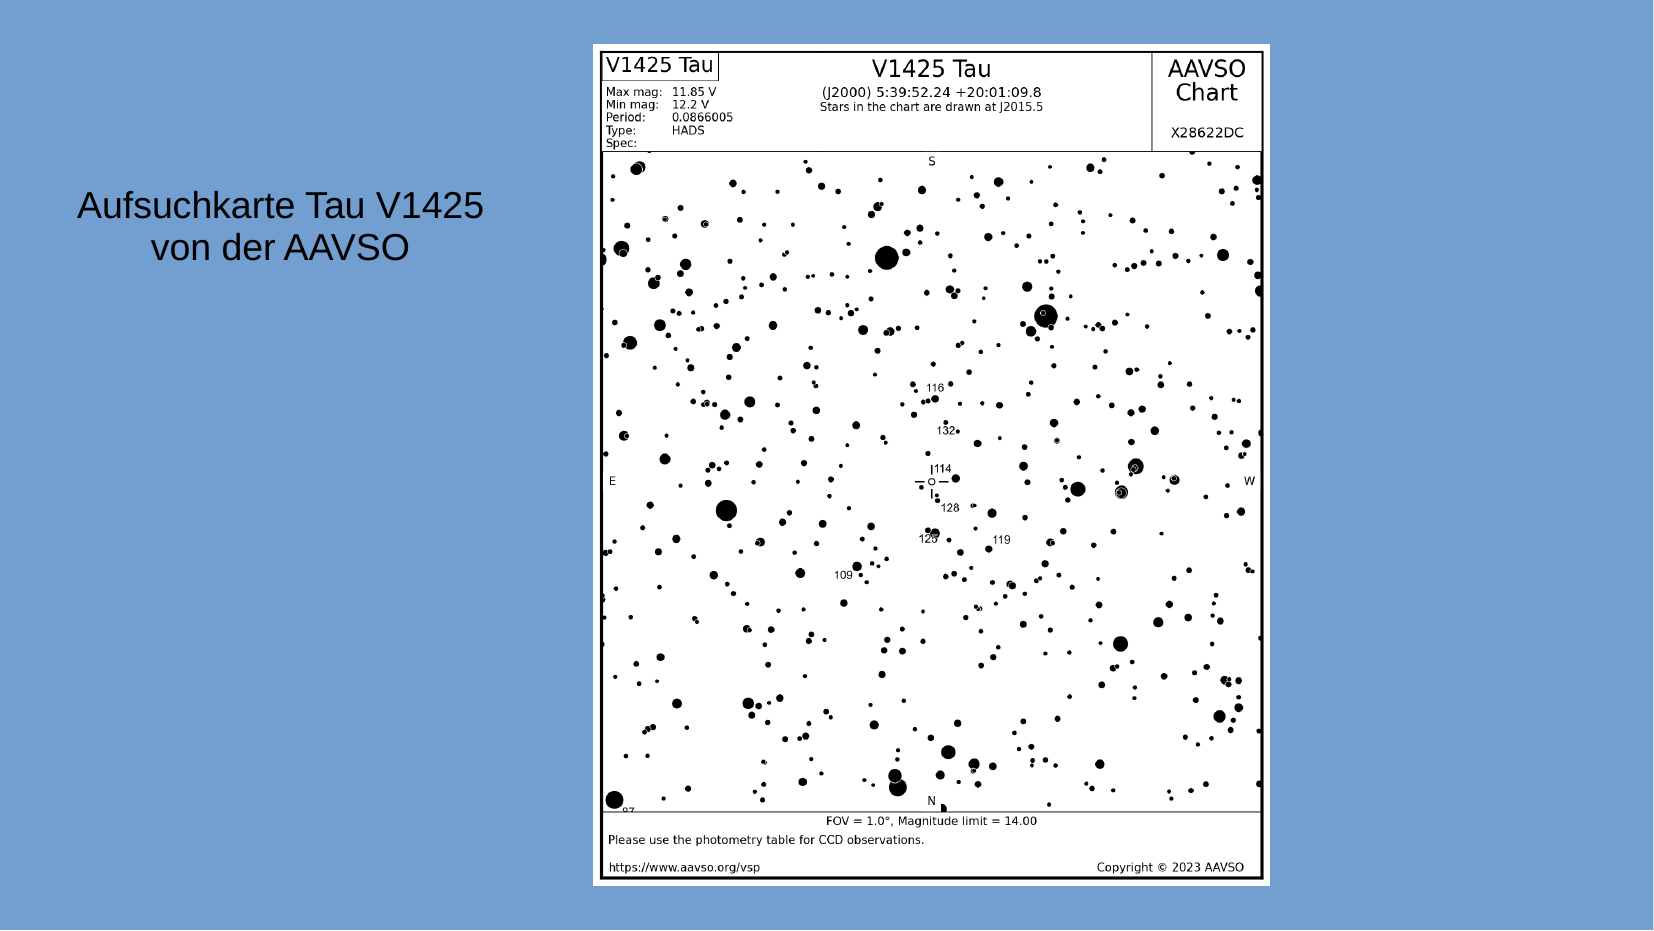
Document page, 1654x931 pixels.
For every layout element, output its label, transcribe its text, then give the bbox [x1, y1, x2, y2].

picture [593, 44, 1270, 886]
text_box Aufsuchkarte Tau V1425 von der AAVSO [29, 177, 532, 402]
